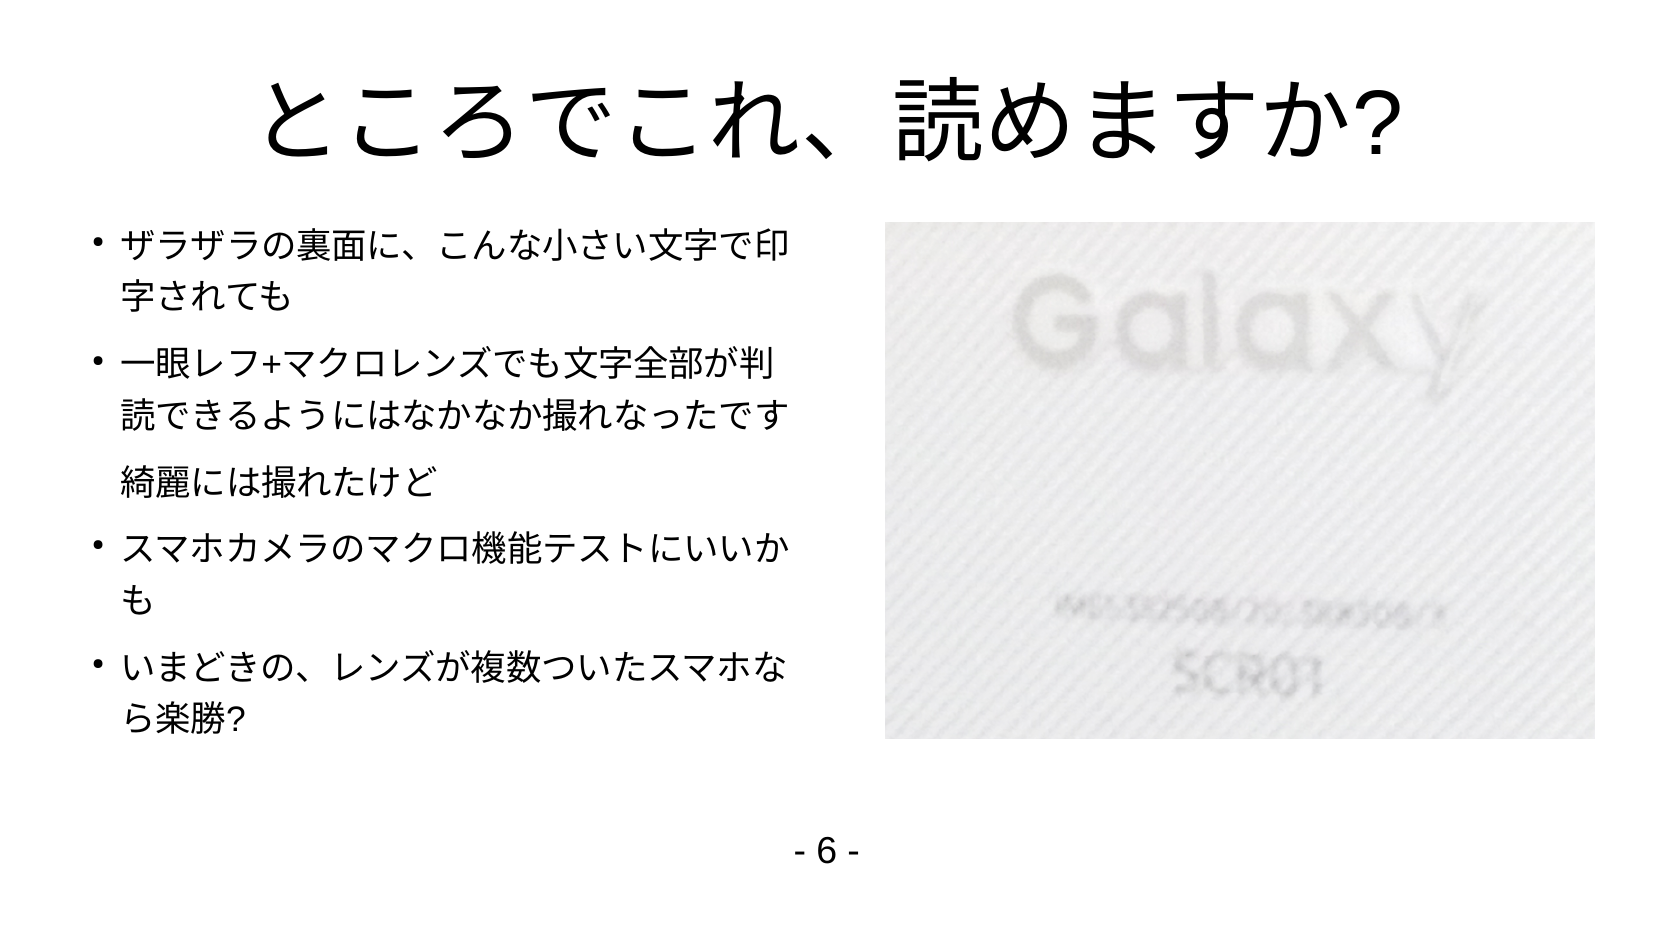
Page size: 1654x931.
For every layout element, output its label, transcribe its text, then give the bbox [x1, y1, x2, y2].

text_box - <番号> - [703, 815, 950, 886]
title ところでこれ、読めますか? [82, 37, 1571, 193]
picture [885, 222, 1595, 739]
list ザラザラの裏面に、こんな小さい文字で印字されても 一眼レフ+マクロレンズでも文字全部が判読できるようにはなかなか撮れなったです 綺麗には撮れたけど スマホカメラのマクロ機能テストにいいかも いまどきの、レンズが複数ついたスマホなら楽勝? [82, 217, 798, 758]
